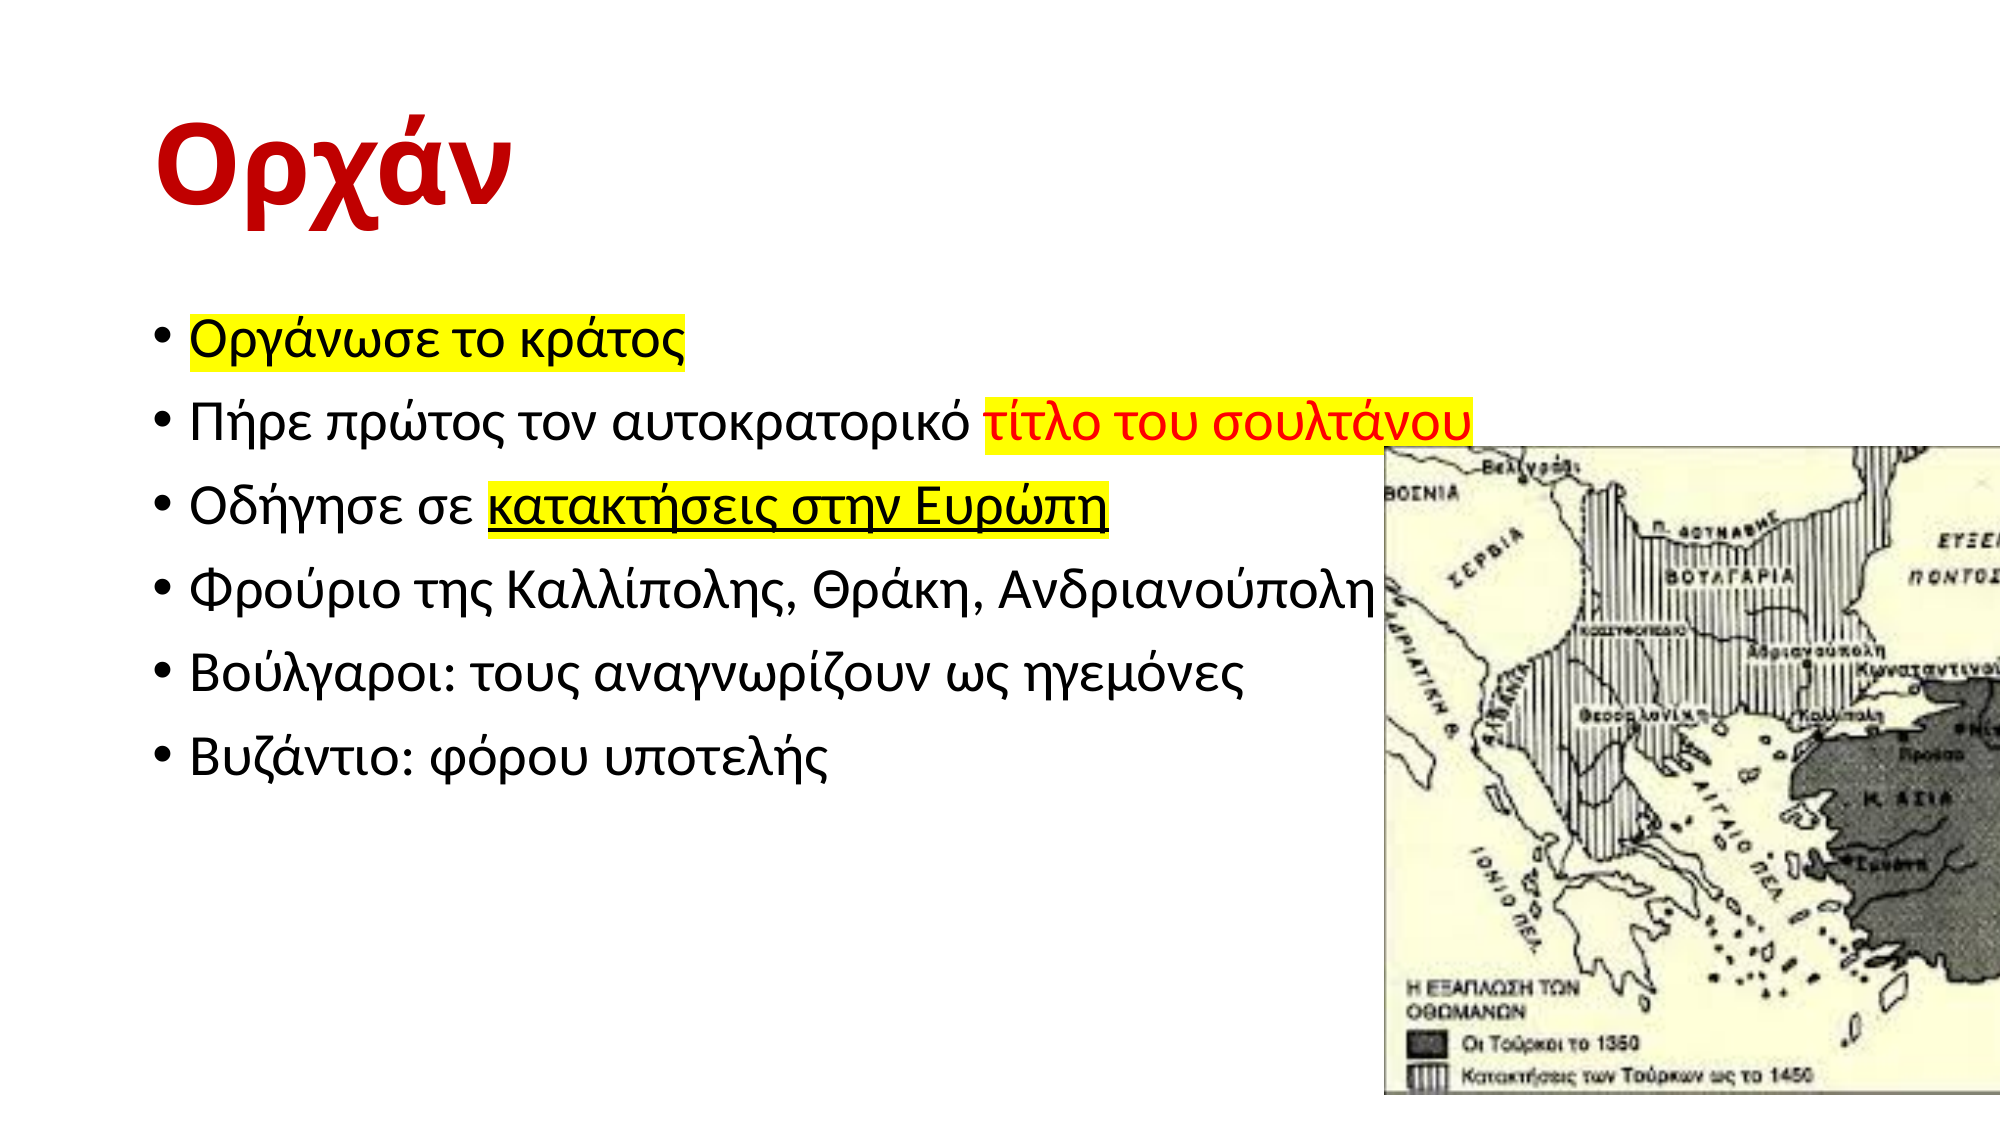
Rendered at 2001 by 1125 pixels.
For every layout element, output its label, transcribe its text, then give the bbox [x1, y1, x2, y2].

title Ορχάν [137, 59, 1863, 278]
list Οργάνωσε το κράτος Πήρε πρώτος τον αυτοκρατορικό τίτλο του σουλτάνου Οδήγησε σε κατακτήσεις στην Ευρώπη Φρούριο της Καλλίπολης, Θράκη, Ανδριανούπολη Βούλγαροι: τους αναγνωρίζουν ως ηγεμόνες Βυζάντιο: φόρου υποτελής [137, 299, 1863, 1014]
picture [1384, 446, 2000, 1095]
